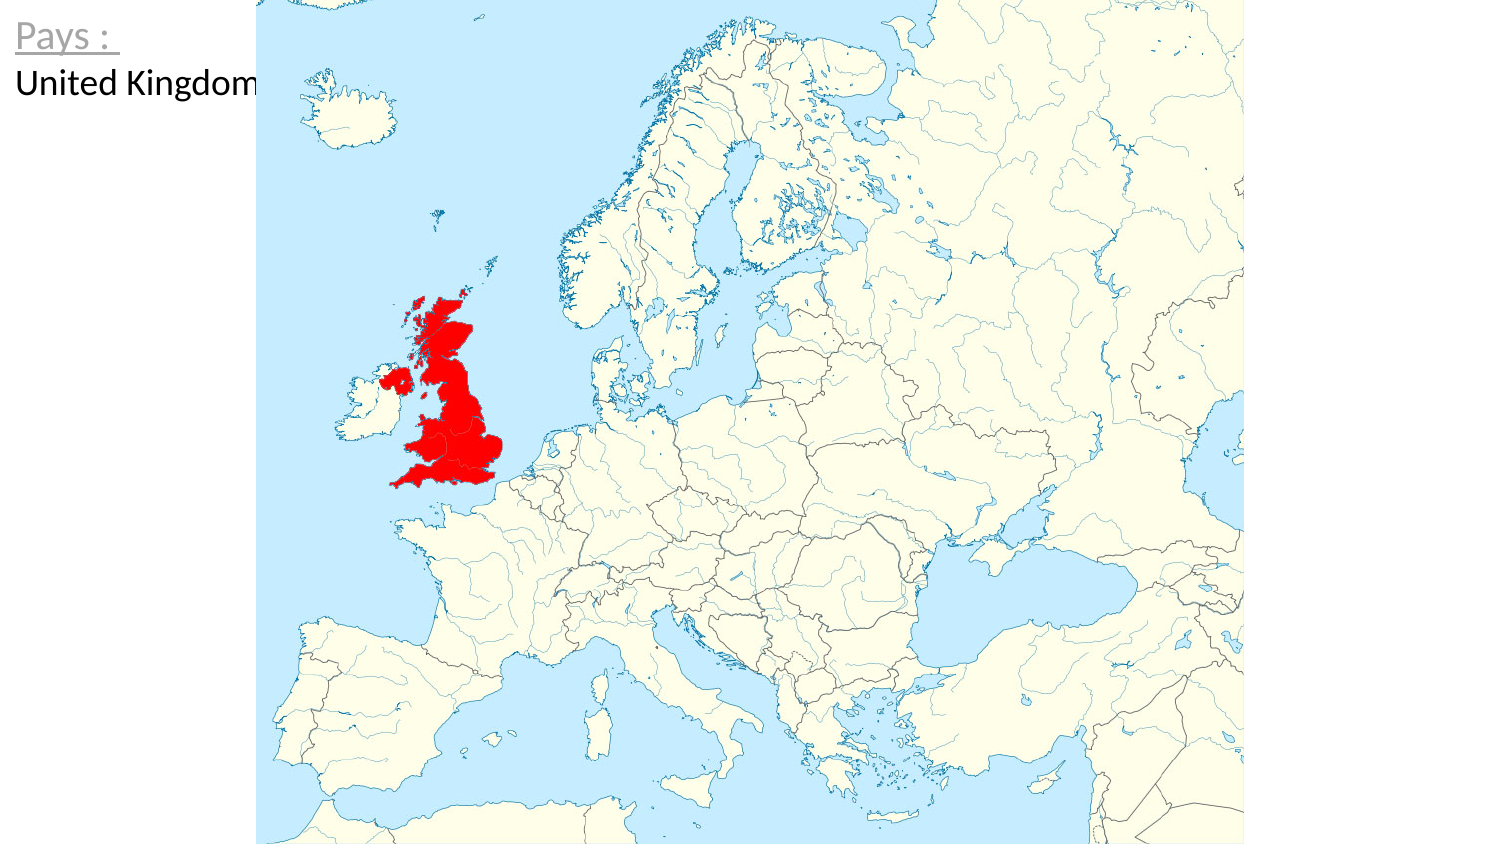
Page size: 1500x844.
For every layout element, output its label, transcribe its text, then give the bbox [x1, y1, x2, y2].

picture [256, 0, 1244, 844]
text_box Pays : United Kingdom [0, 0, 256, 295]
